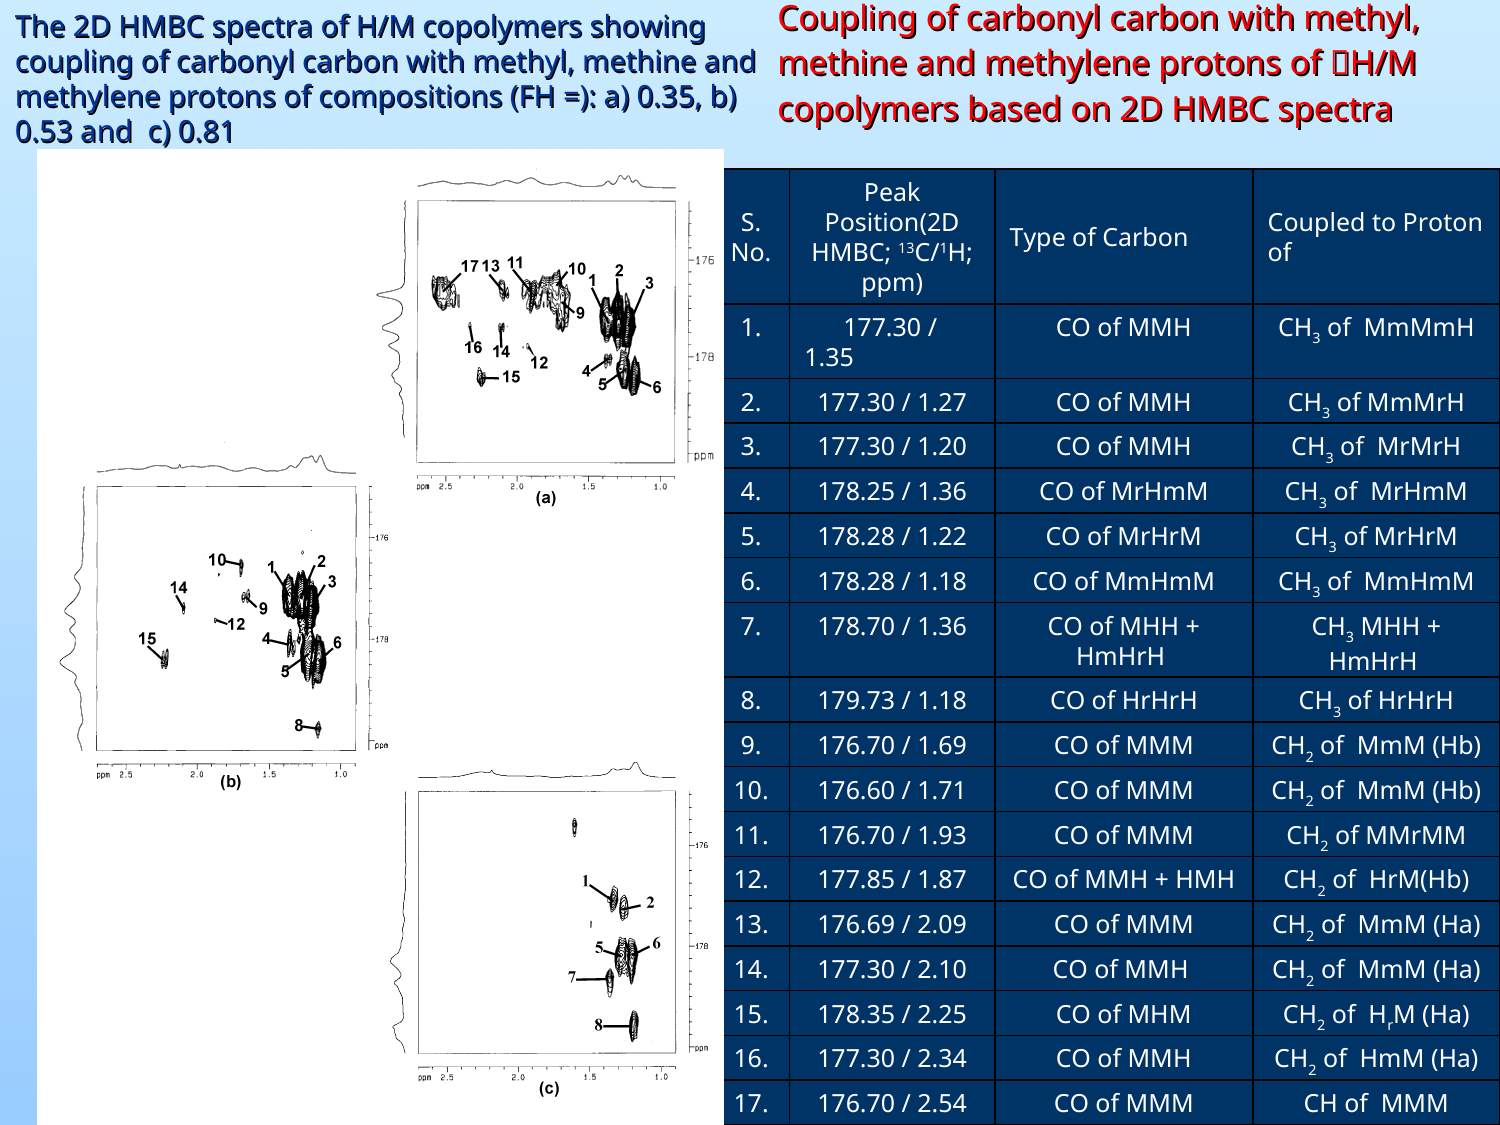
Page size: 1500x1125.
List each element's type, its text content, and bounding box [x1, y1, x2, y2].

text_box The 2D HMBC spectra of H/M copolymers showing coupling of carbonyl carbon with methyl, methine and methylene protons of compositions (FH =): a) 0.35, b) 0.53 and c) 0.81 [0, 0, 788, 156]
text_box 15. [724, 991, 789, 1035]
text_box 177.30 / 1.20 [790, 424, 994, 467]
text_box 176.69 / 2.09 [790, 902, 994, 945]
text_box 11. [724, 812, 789, 856]
text_box CH2 of MmM (Ha) [1254, 947, 1499, 990]
text_box CH3 MHH + HmHrH [1254, 603, 1499, 676]
text_box CH2 of HrM (Ha) [1254, 991, 1499, 1035]
text_box CH3 of MrHmM [1254, 469, 1499, 512]
text_box CO of MMH [996, 424, 1252, 467]
text_box 178.28 / 1.18 [790, 558, 994, 602]
text_box 177.30 / 2.34 [790, 1036, 994, 1079]
text_box 16. [724, 1036, 789, 1079]
text_box 4. [724, 469, 789, 512]
text_box CO of MmHmM [996, 558, 1252, 602]
text_box 178.28 / 1.22 [790, 514, 994, 557]
text_box CO of MHM [996, 991, 1252, 1035]
text_box CH3 of MmHmM [1254, 558, 1499, 602]
text_box 177.30 / 1.27 [790, 379, 994, 422]
title Coupling of carbonyl carbon with methyl, methine and methylene protons of H/M copolymers based on 2D HMBC spectra [762, 0, 1475, 168]
text_box 8. [724, 678, 789, 721]
text_box 13. [724, 902, 789, 945]
text_box CO of MMM [996, 812, 1252, 856]
text_box S. No. [724, 170, 789, 303]
text_box Type of Carbon [996, 170, 1252, 303]
text_box CH2 of MmM (Hb) [1254, 767, 1499, 811]
text_box CO of MMH [996, 1036, 1252, 1079]
text_box 17. [724, 1081, 789, 1124]
text_box 179.73 / 1.18 [790, 678, 994, 721]
text_box CO of MMM [996, 1081, 1252, 1124]
text_box 1. [724, 305, 789, 378]
text_box 178.35 / 2.25 [790, 991, 994, 1035]
text_box CO of MMH [996, 305, 1252, 378]
text_box CH3 of MmMrH [1254, 379, 1499, 422]
text_box 14. [724, 947, 789, 990]
text_box 176.70 / 2.54 [790, 1081, 994, 1124]
text_box CH3 of MrHrM [1254, 514, 1499, 557]
text_box 7. [724, 603, 789, 676]
text_box 177.85 / 1.87 [790, 857, 994, 900]
text_box 176.70 / 1.93 [790, 812, 994, 856]
text_box 177.30 / 2.10 [790, 947, 994, 990]
text_box 5. [724, 514, 789, 557]
text_box CH3 of MmMmH [1254, 305, 1499, 378]
text_box CH2 of MmM (Ha) [1254, 902, 1499, 945]
picture [37, 156, 724, 1125]
text_box CH2 of HmM (Ha) [1254, 1036, 1499, 1079]
text_box CO of HrHrH [996, 678, 1252, 721]
text_box CH3 of HrHrH [1254, 678, 1499, 721]
text_box CH of MMM [1254, 1081, 1499, 1124]
text_box CO of MMH [996, 947, 1252, 990]
text_box 9. [724, 723, 789, 766]
text_box 10. [724, 767, 789, 811]
text_box Coupled to Proton of [1254, 170, 1499, 303]
text_box 12. [724, 857, 789, 900]
text_box CO of MMM [996, 767, 1252, 811]
text_box CO of MMH [996, 379, 1252, 422]
text_box CH2 of MMrMM [1254, 812, 1499, 856]
text_box 2. [724, 379, 789, 422]
text_box 177.30 / 1.35 [790, 305, 994, 378]
text_box Peak Position(2D HMBC; 13C/1H; ppm) [790, 170, 994, 303]
text_box CO of MMH + HMH [996, 857, 1252, 900]
text_box CO of MrHmM [996, 469, 1252, 512]
text_box CH2 of HrM(Hb) [1254, 857, 1499, 900]
text_box CO of MMM [996, 902, 1252, 945]
text_box CO of MHH + HmHrH [996, 603, 1252, 676]
text_box 178.25 / 1.36 [790, 469, 994, 512]
text_box CH3 of MrMrH [1254, 424, 1499, 467]
text_box 178.70 / 1.36 [790, 603, 994, 676]
text_box 176.60 / 1.71 [790, 767, 994, 811]
text_box CO of MMM [996, 723, 1252, 766]
text_box CO of MrHrM [996, 514, 1252, 557]
text_box 3. [724, 424, 789, 467]
text_box CH2 of MmM (Hb) [1254, 723, 1499, 766]
text_box 6. [724, 558, 789, 602]
text_box 176.70 / 1.69 [790, 723, 994, 766]
